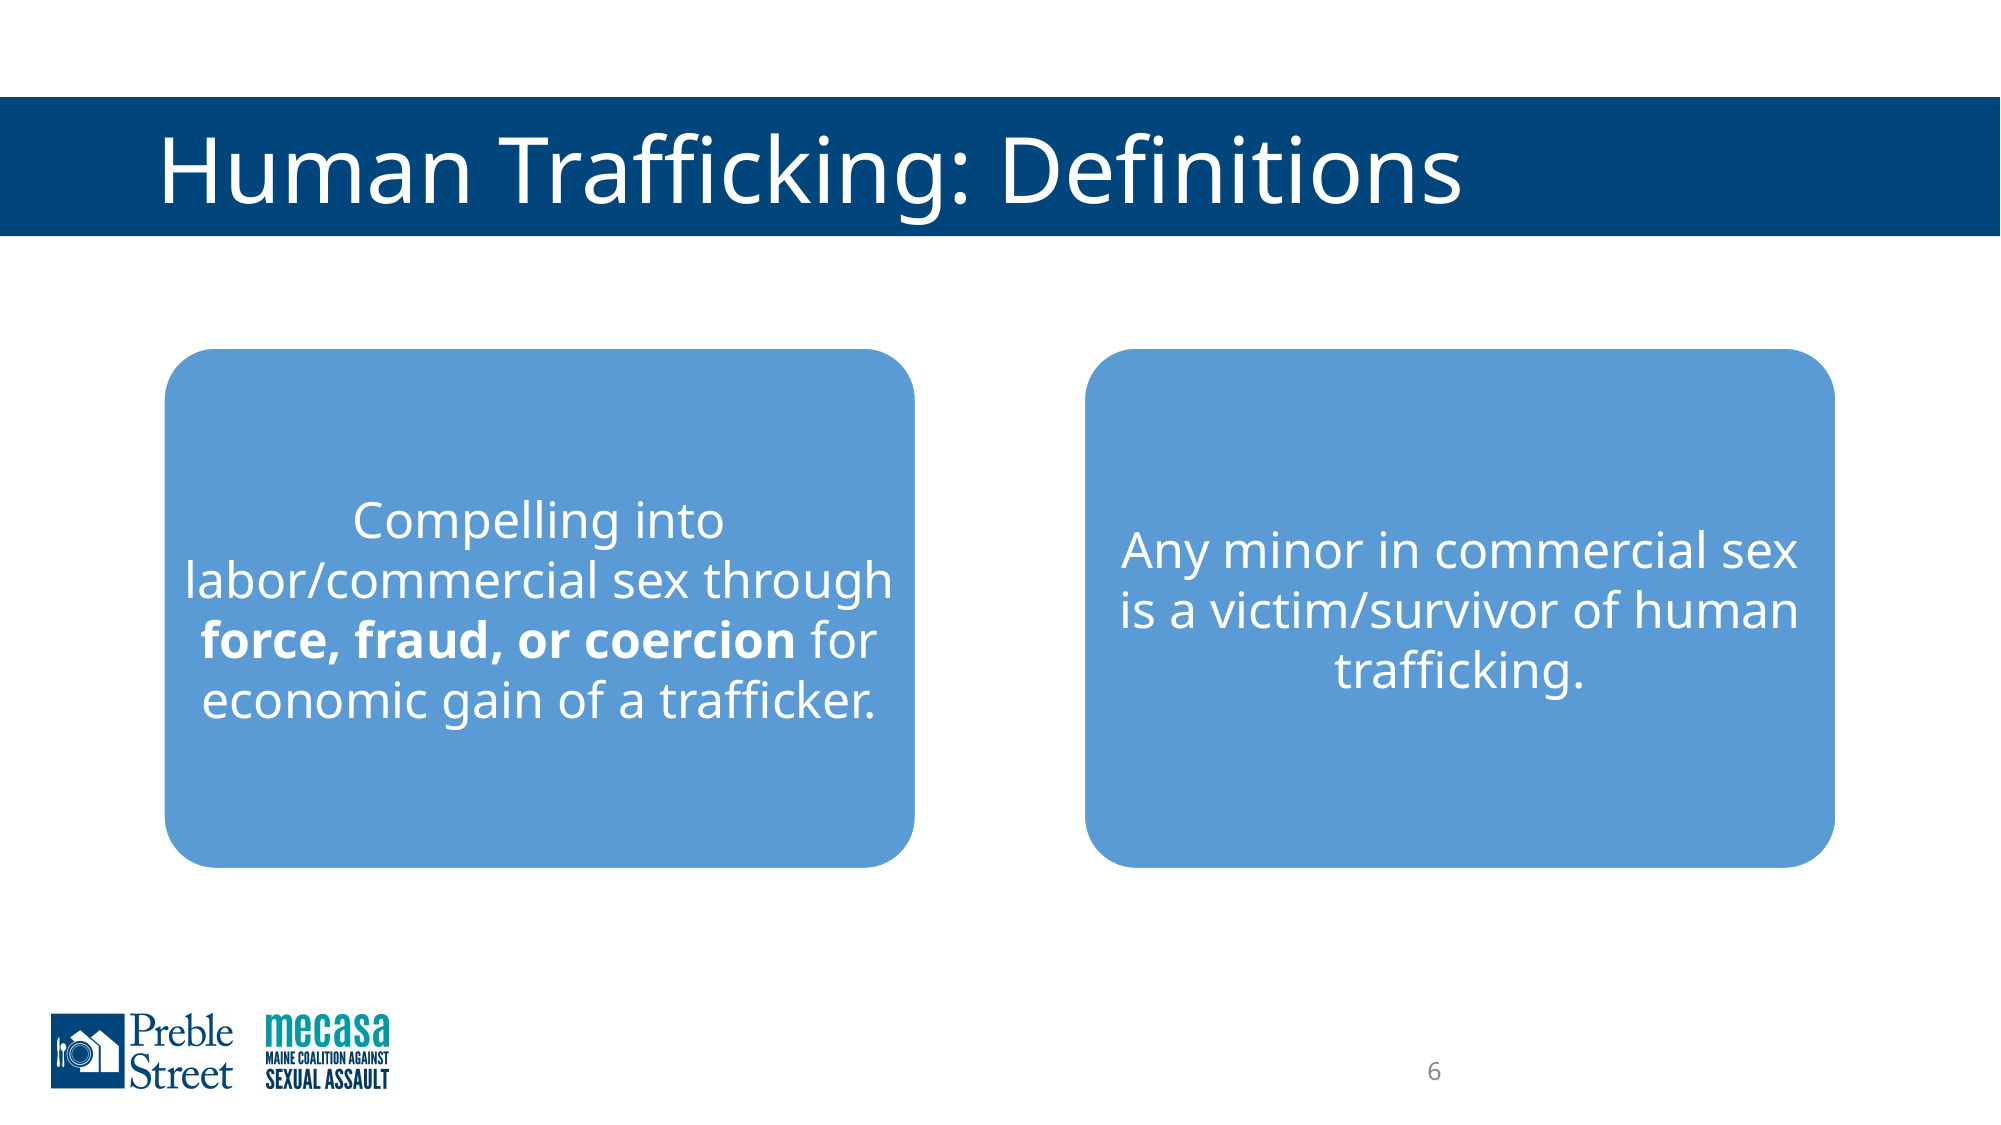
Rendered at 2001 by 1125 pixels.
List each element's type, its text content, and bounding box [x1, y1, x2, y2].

text_box Compelling into labor/commercial sex through force, fraud, or coercion for economic gain of a trafficker. [163, 347, 917, 870]
text_box Any minor in commercial sex is a victim/survivor of human trafficking. [1083, 347, 1837, 870]
slide_number 6 [1412, 1042, 1863, 1103]
title Human Trafficking: Definitions [141, 72, 1856, 276]
